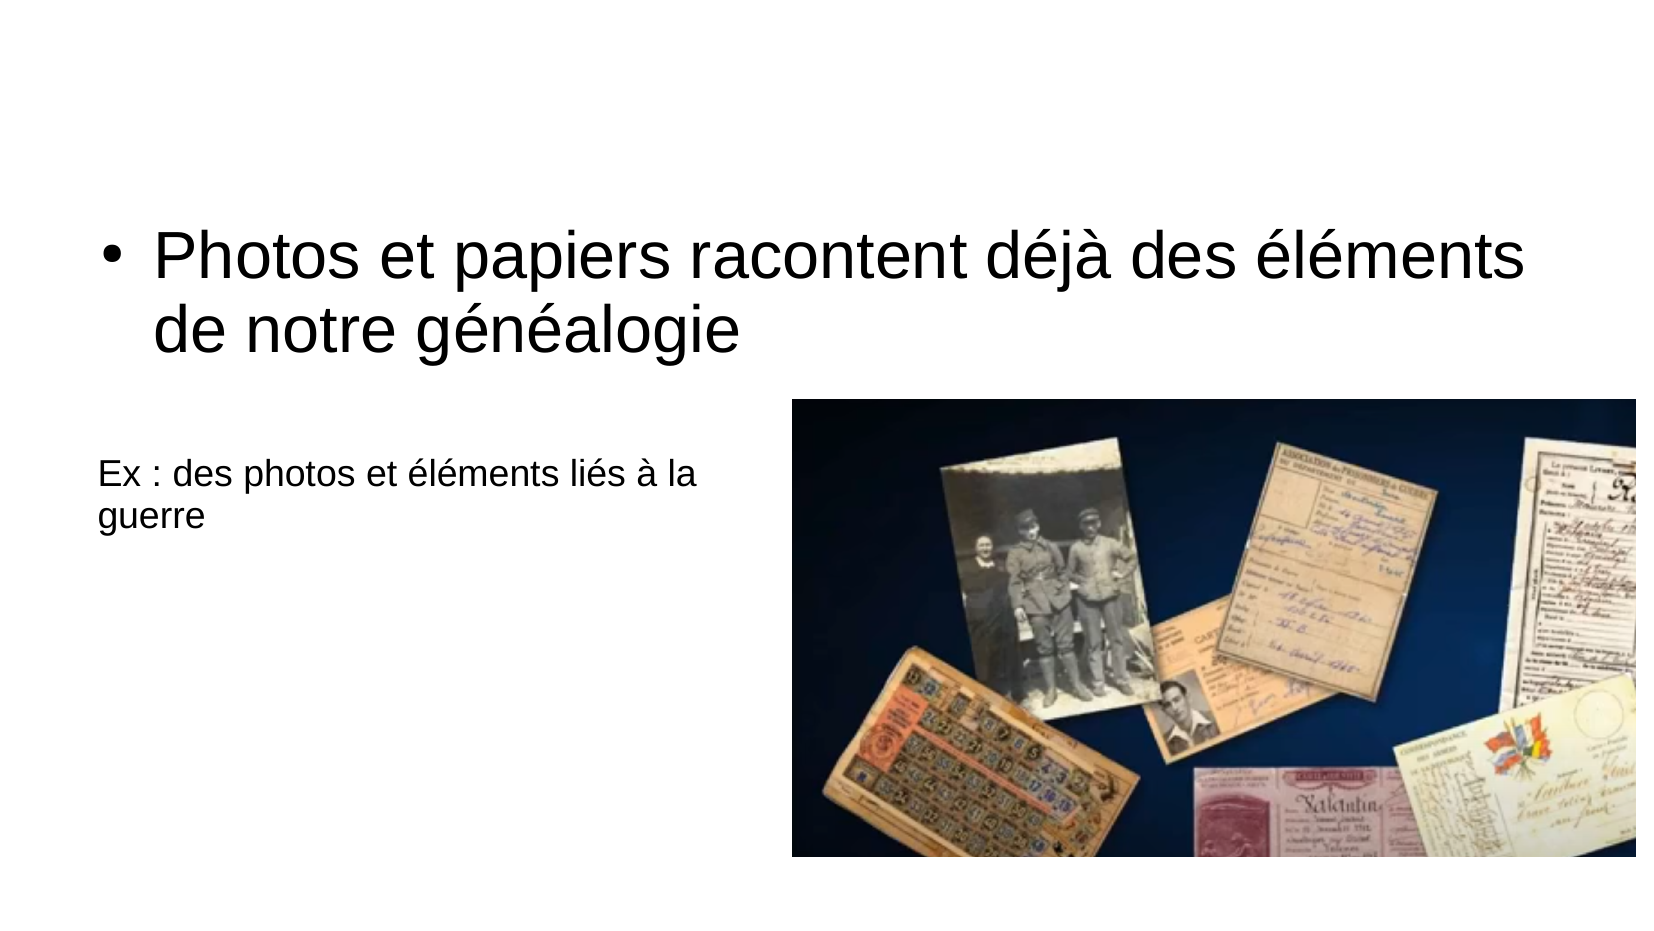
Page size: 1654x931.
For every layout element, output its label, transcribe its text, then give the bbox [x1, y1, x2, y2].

picture [792, 399, 1636, 857]
text_box Ex : des photos et éléments liés à la guerre [82, 445, 738, 544]
list Photos et papiers racontent déjà des éléments de notre généalogie [82, 217, 1571, 758]
